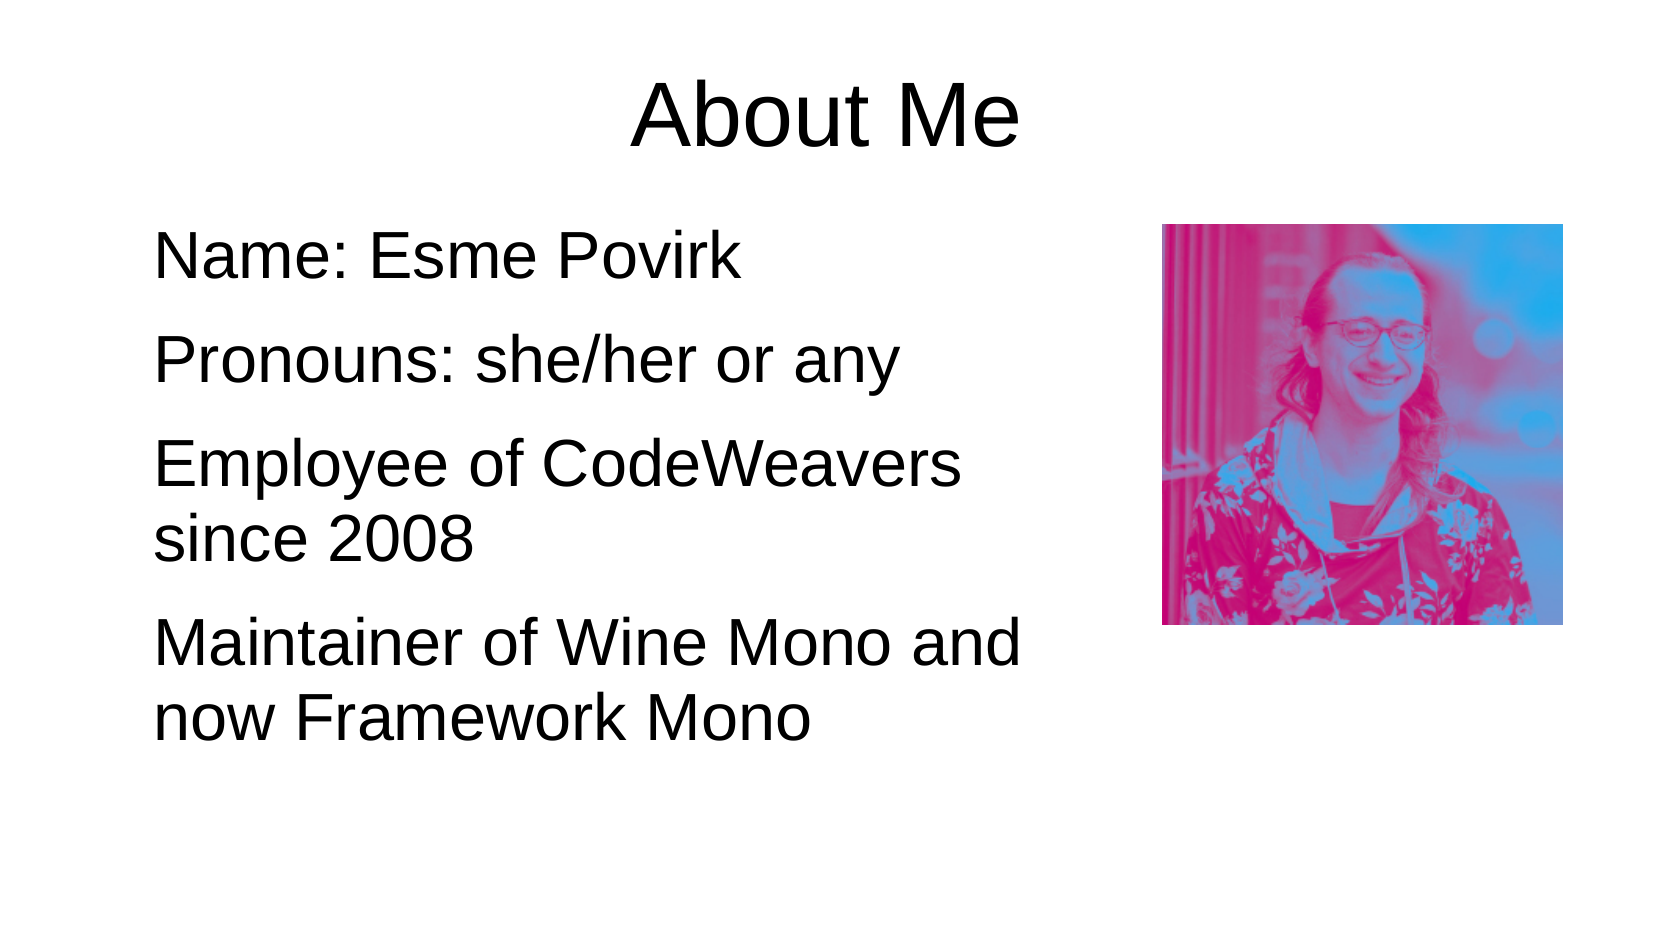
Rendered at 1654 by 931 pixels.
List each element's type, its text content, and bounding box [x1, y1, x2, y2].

list Name: Esme Povirk Pronouns: she/her or any Employee of CodeWeavers since 2008 Maintainer of Wine Mono and now Framework Mono [82, 217, 1126, 788]
title About Me [82, 37, 1571, 193]
picture [1162, 224, 1563, 625]
